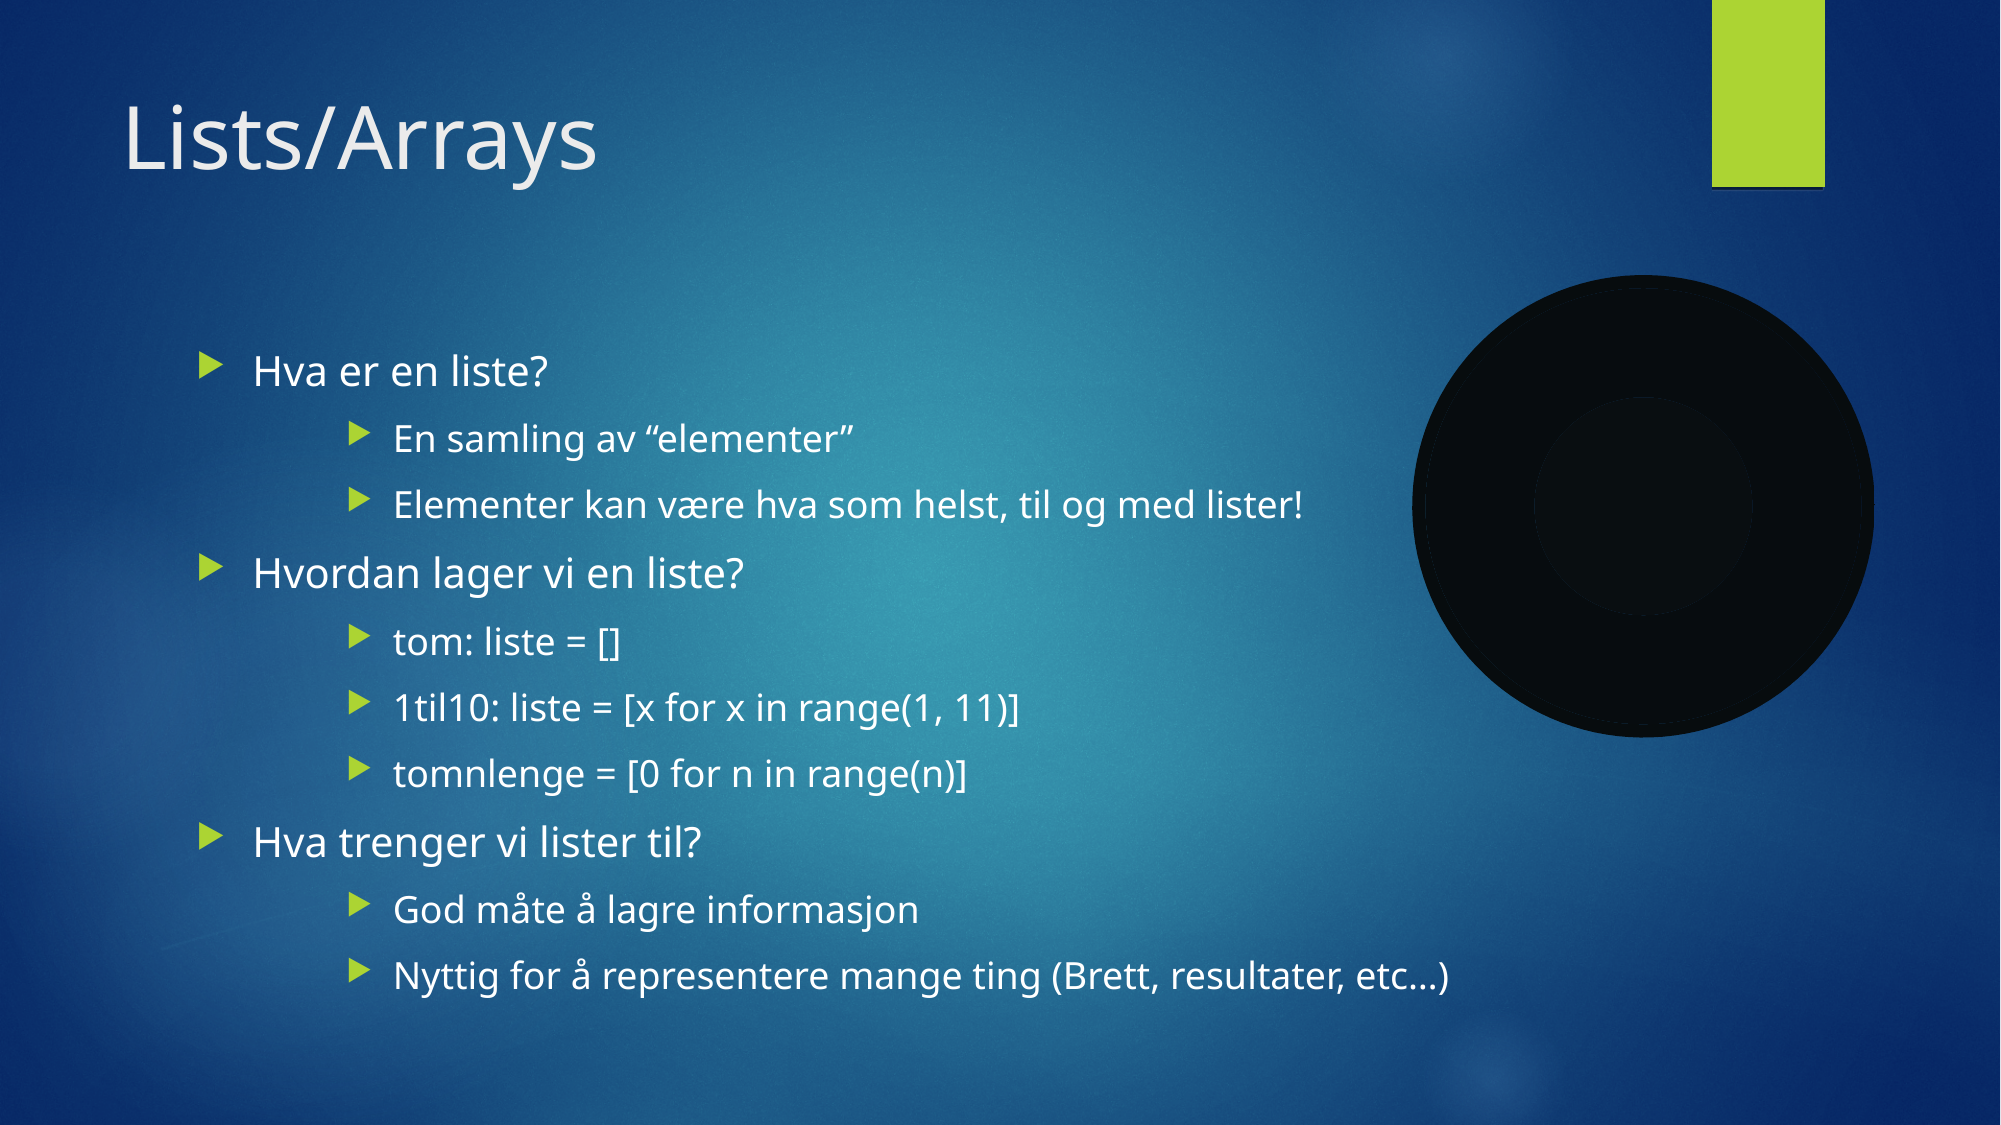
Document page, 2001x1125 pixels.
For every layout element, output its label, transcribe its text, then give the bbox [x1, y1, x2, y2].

title Lists/Arrays [106, 74, 1649, 305]
list Hva er en liste? En samling av “elementer” Elementer kan være hva som helst, til og med lister! Hvordan lager vi en liste? tom: liste = [] 1til10: liste = [x for x in range(1, 11)] tomnlenge = [0 for n in range(n)] Hva trenger vi lister til? God måte å lagre informasjon Nyttig for å representere mange ting (Brett, resultater, etc…) [181, 336, 1649, 1026]
